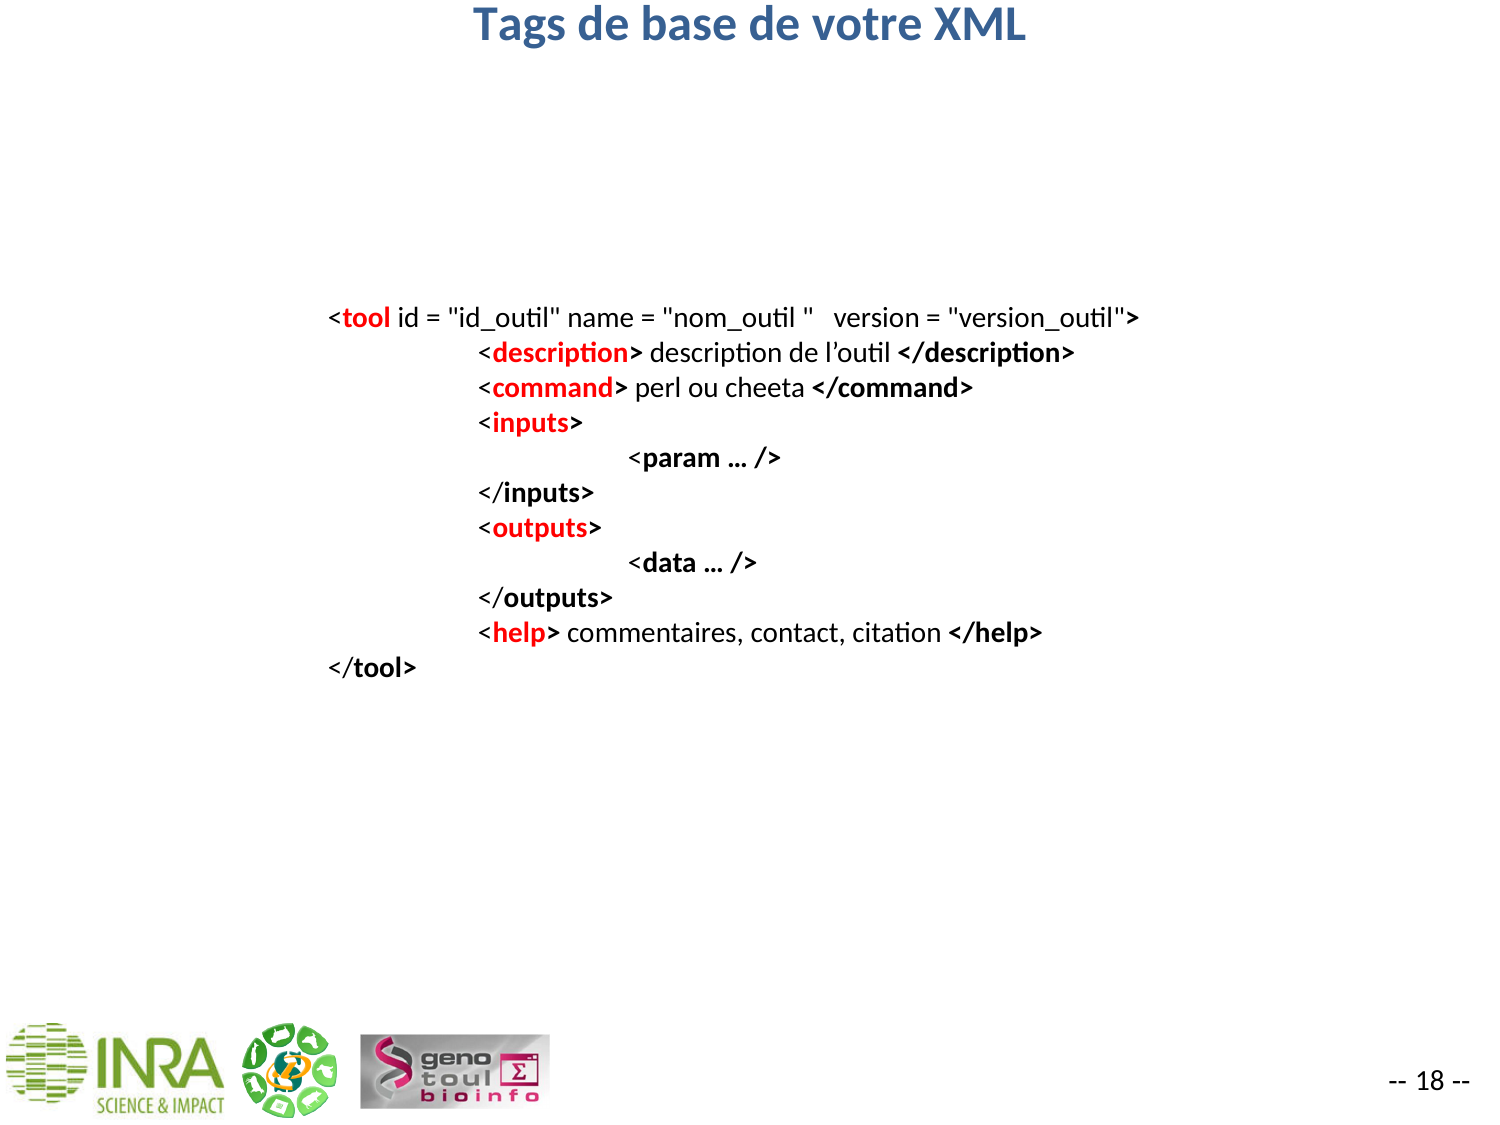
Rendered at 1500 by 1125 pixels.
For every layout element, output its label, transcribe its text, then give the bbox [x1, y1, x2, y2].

picture [360, 1034, 550, 1109]
text_box Tags de base de votre XML [0, 0, 1500, 73]
picture [5, 1023, 225, 1125]
picture [242, 1023, 337, 1118]
text_box <tool id = "id_outil" name = "nom_outil " version = "version_outil"> <description> description de l’outil </description> <command> perl ou cheeta </command> <inputs> <param … /> </inputs> <outputs> <data … /> </outputs> <help> commentaires, contact, citation </help> </tool> [313, 291, 1199, 690]
